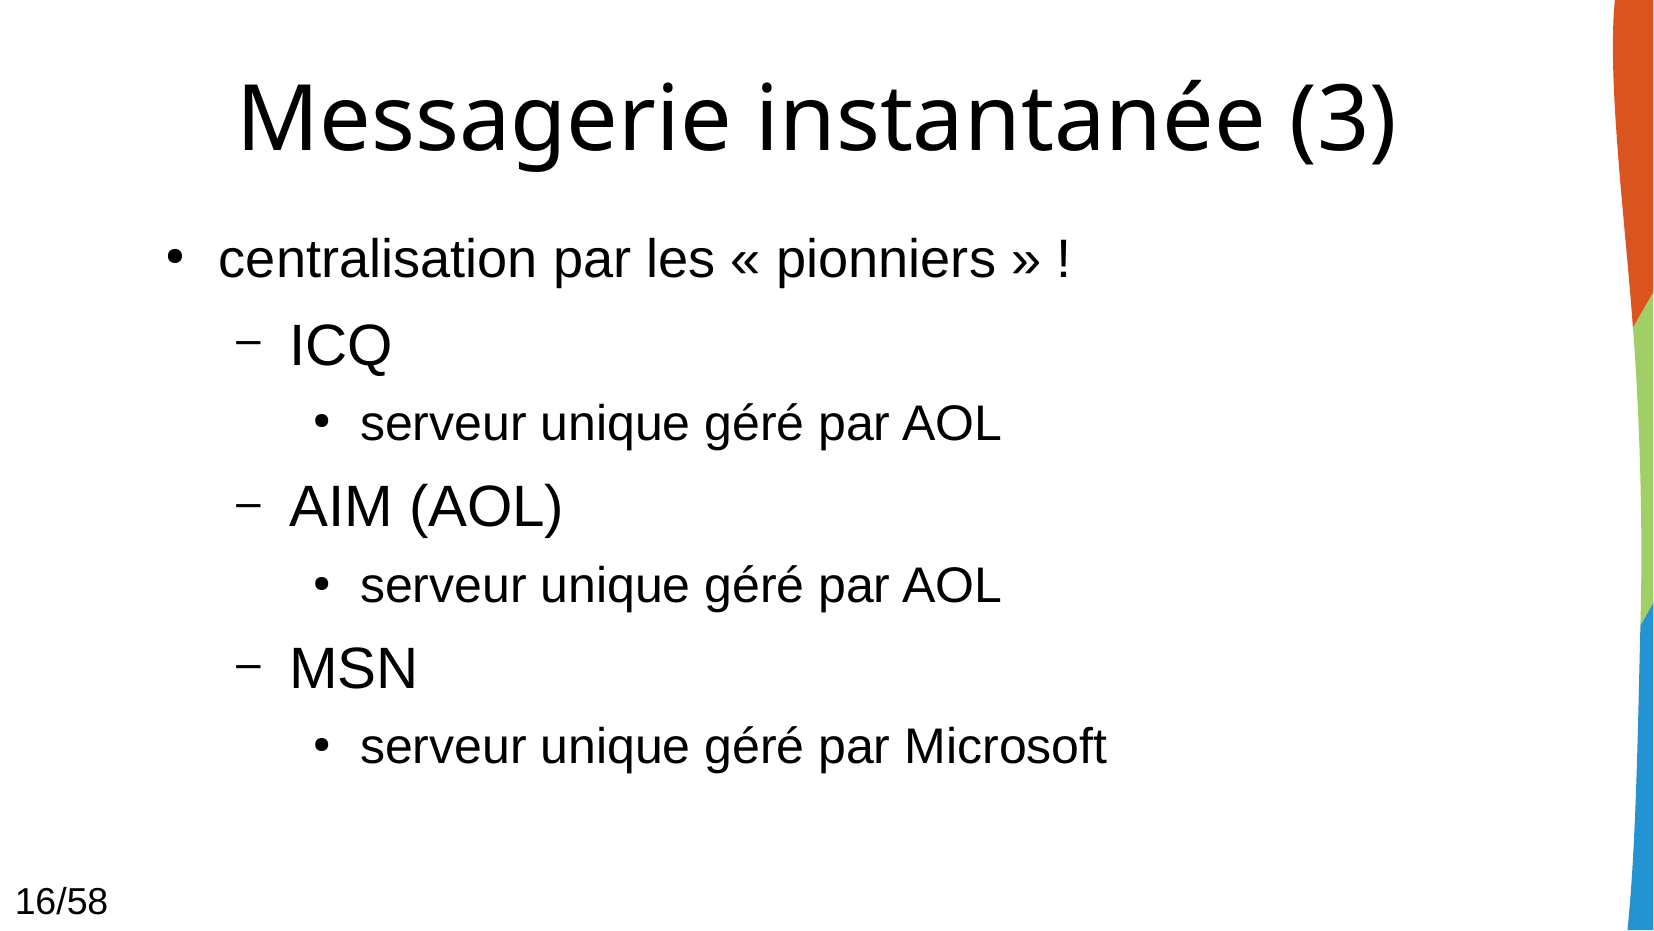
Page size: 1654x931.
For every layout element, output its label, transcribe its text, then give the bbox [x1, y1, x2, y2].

list centralisation par les « pionniers » ! ICQ serveur unique géré par AOL AIM (AOL) serveur unique géré par AOL MSN serveur unique géré par Microsoft [147, 228, 1512, 857]
title Messagerie instantanée (3) [104, 37, 1530, 193]
